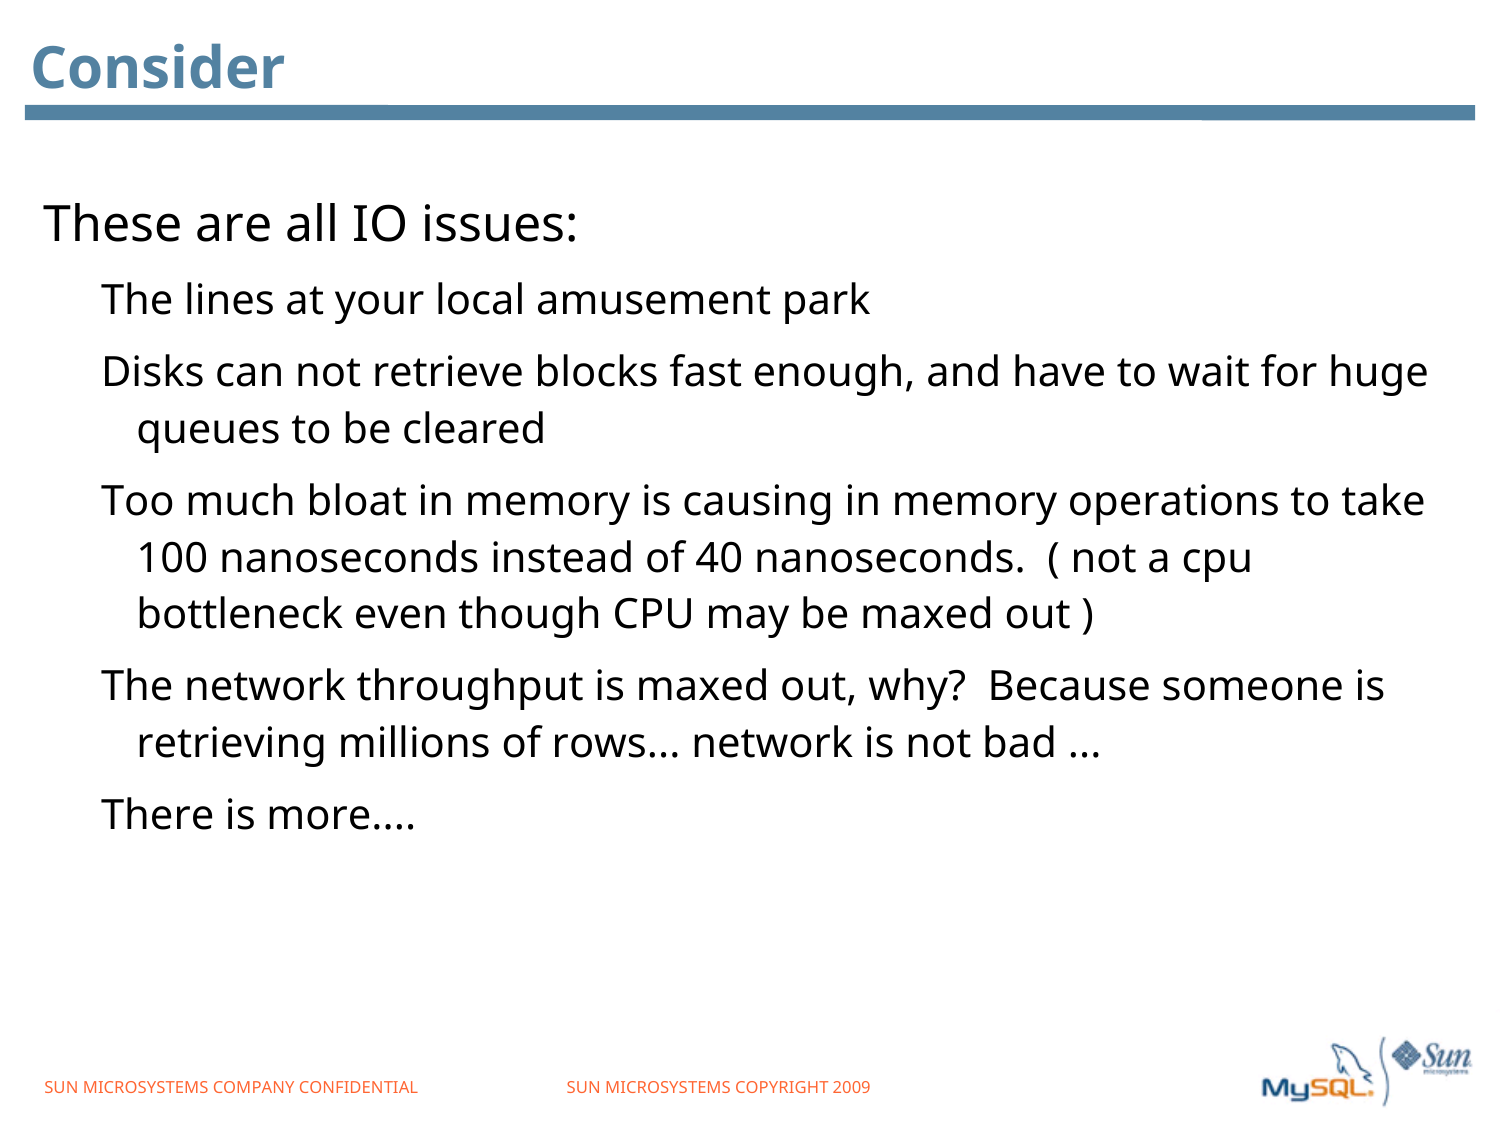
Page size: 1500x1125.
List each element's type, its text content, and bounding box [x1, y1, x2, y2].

picture [1246, 1009, 1500, 1125]
list These are all IO issues: The lines at your local amusement park Disks can not retrieve blocks fast enough, and have to wait for huge queues to be cleared Too much bloat in memory is causing in memory operations to take 100 nanoseconds instead of 40 nanoseconds. ( not a cpu bottleneck even though CPU may be maxed out )‏ The network throughput is maxed out, why? Because someone is retrieving millions of rows... network is not bad ... There is more.... [43, 187, 1440, 1063]
title Consider [0, 0, 1500, 138]
